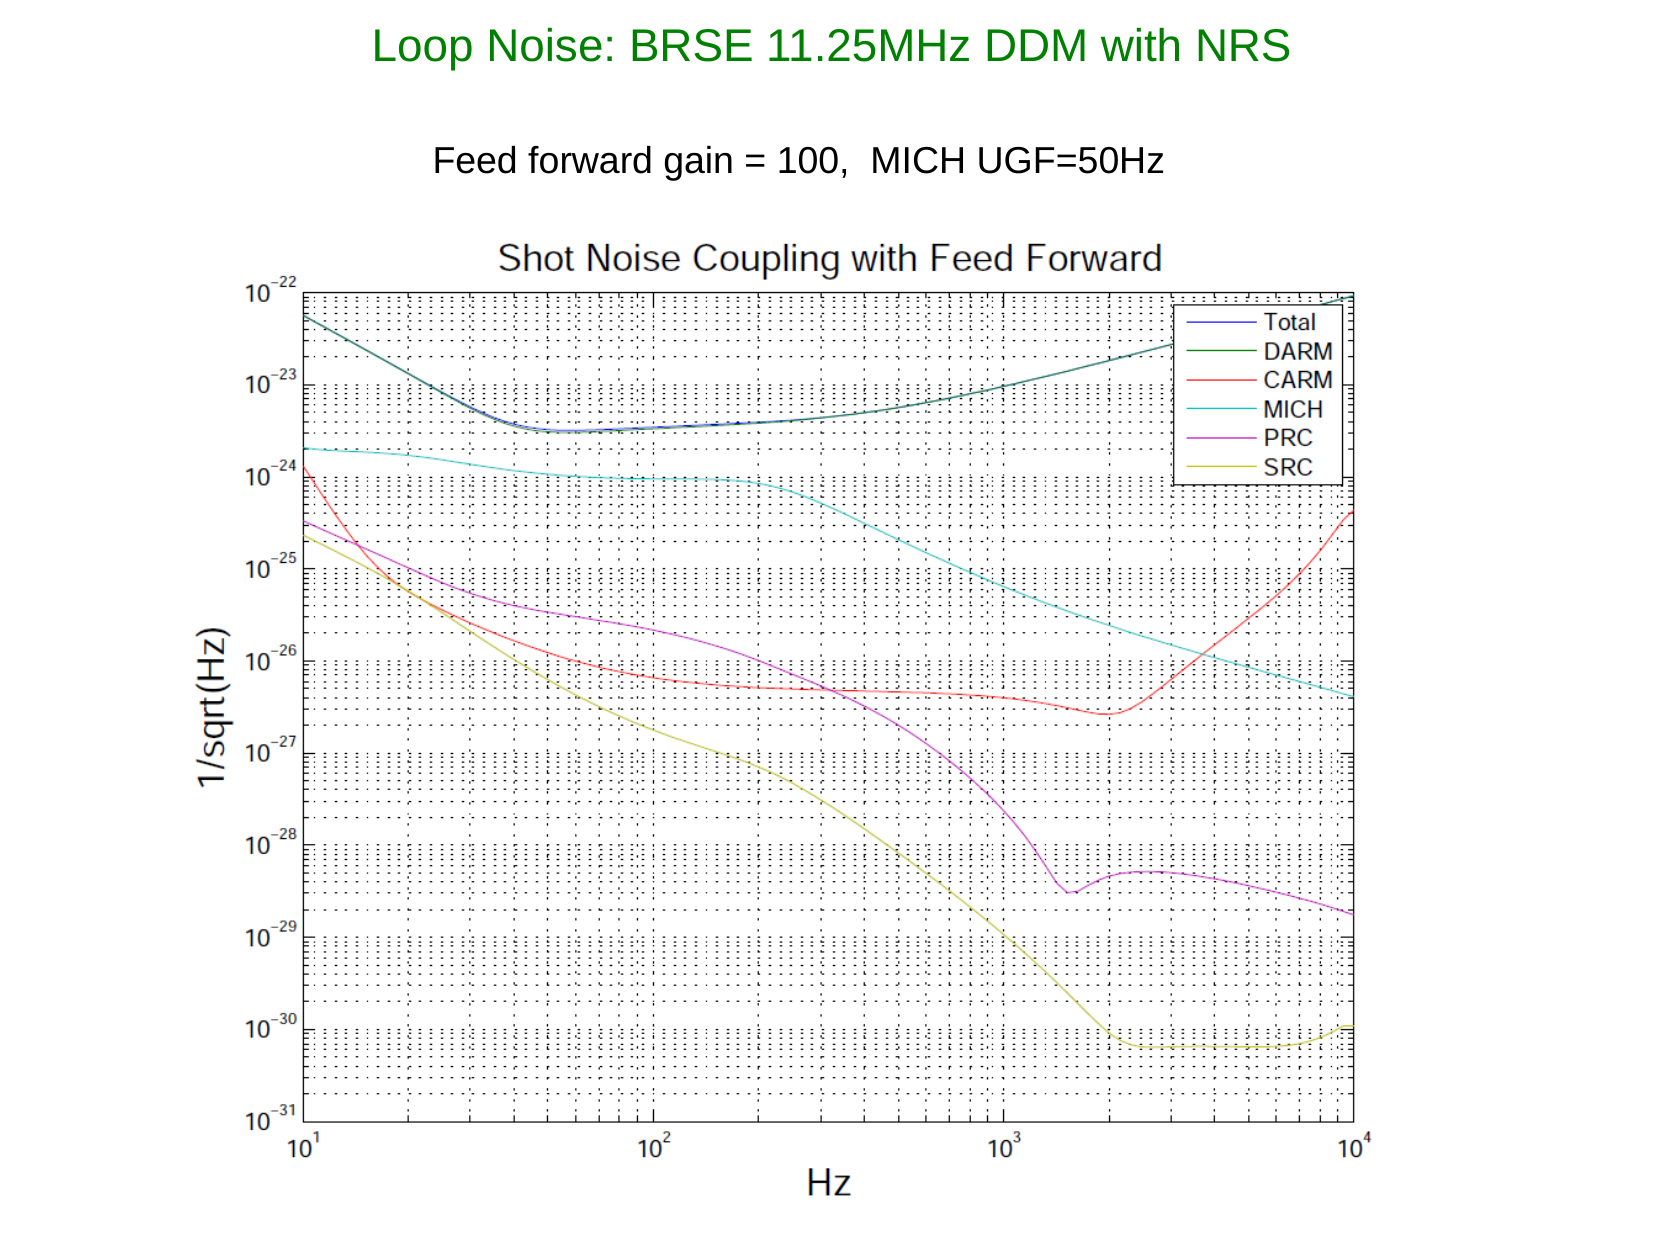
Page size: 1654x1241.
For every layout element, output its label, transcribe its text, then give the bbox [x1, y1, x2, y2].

text_box Loop Noise: BRSE 11.25MHz DDM with NRS [356, 12, 1307, 80]
text_box Feed forward gain = 100, MICH UGF=50Hz [417, 132, 1181, 190]
picture [171, 207, 1416, 1230]
